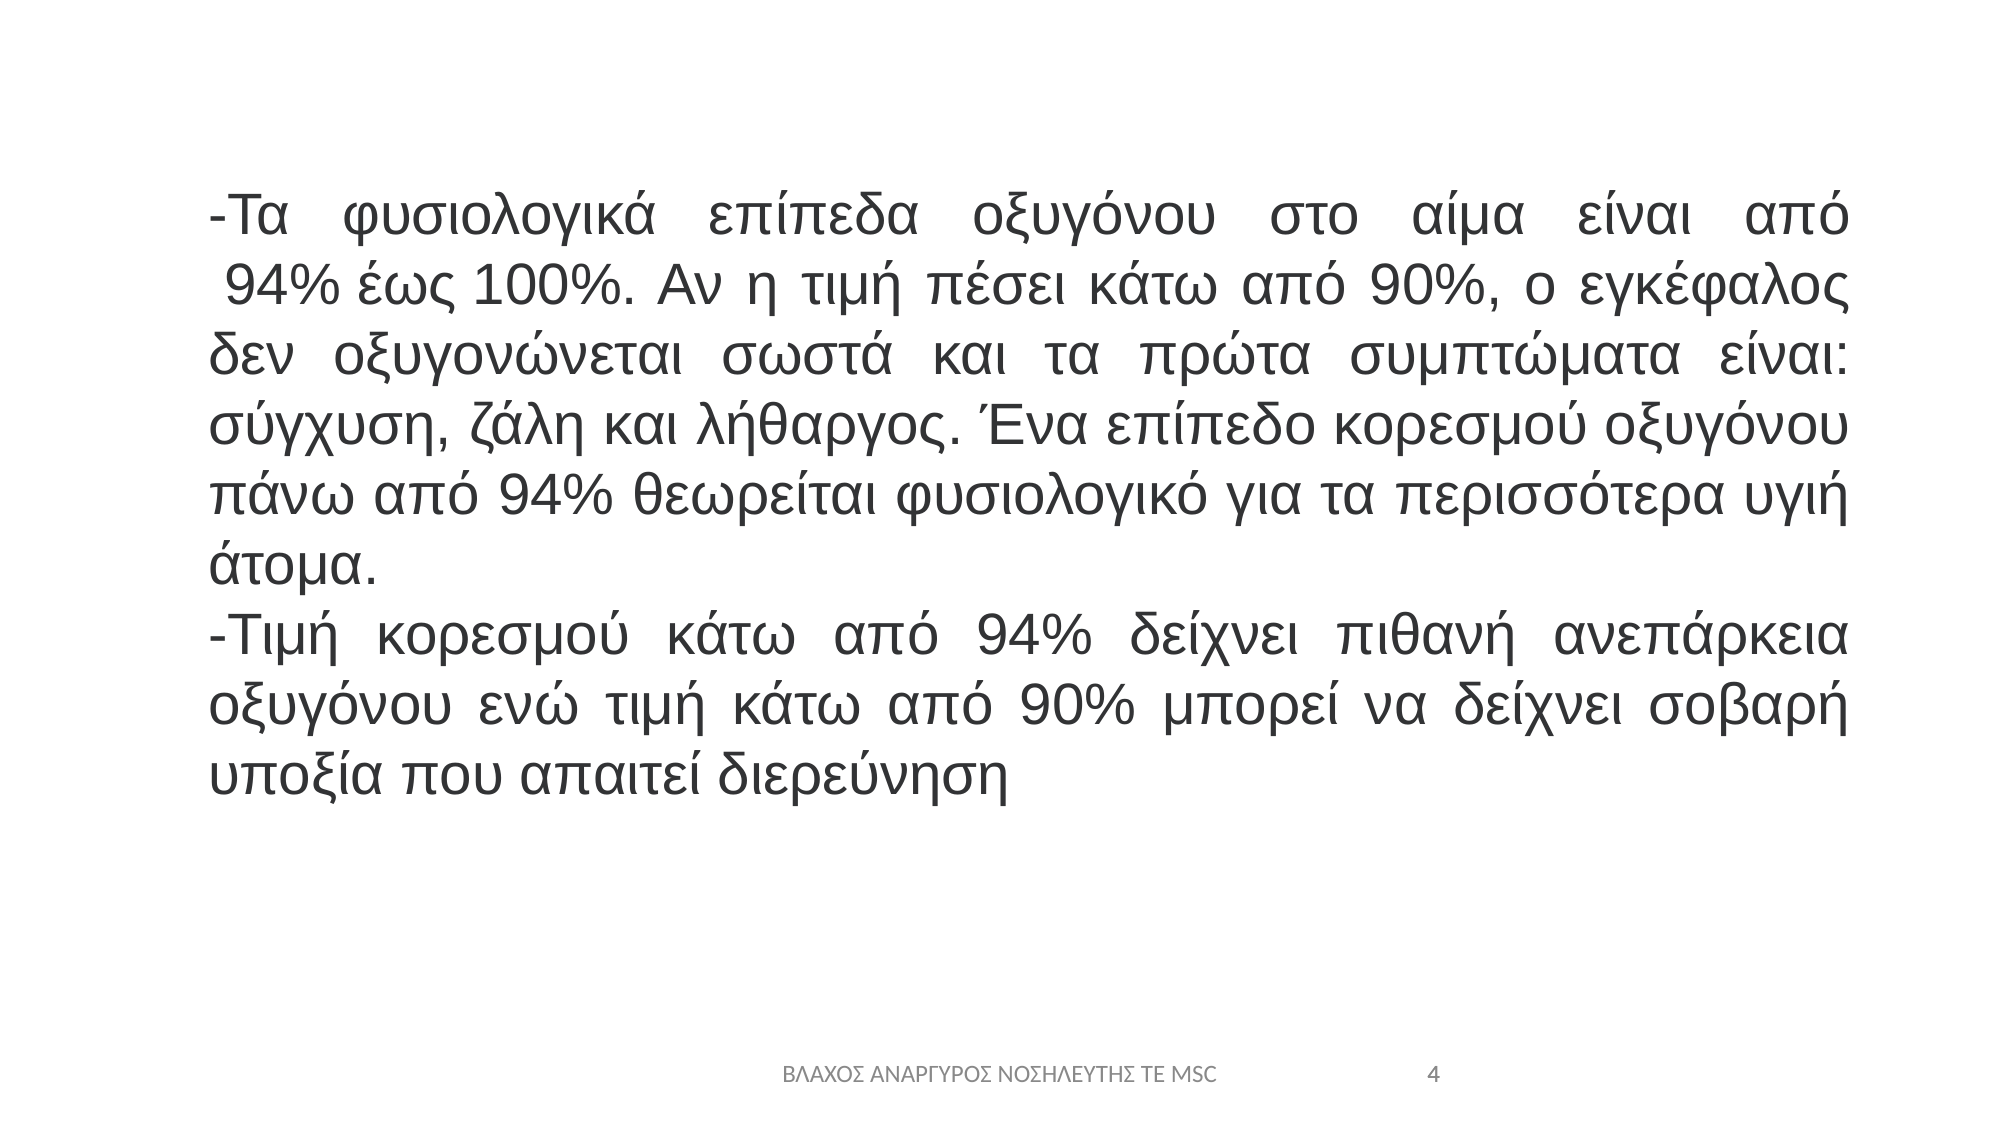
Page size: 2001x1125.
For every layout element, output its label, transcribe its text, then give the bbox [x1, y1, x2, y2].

text_box [1412, 1042, 1863, 1103]
text_box ΒΛΑΧΟΣ ΑΝΑΡΓΥΡΟΣ ΝΟΣΗΛΕΥΤΗΣ ΤΕ MSC [662, 1042, 1338, 1103]
text_box -Τα φυσιολογικά επίπεδα οξυγόνου στο αίμα είναι από 94% έως 100%. Αν η τιμή πέσει κάτω από 90%, ο εγκέφαλος δεν οξυγονώνεται σωστά και τα πρώτα συμπτώματα είναι: σύγχυση, ζάλη και λήθαργος. Ένα επίπεδο κορεσμού οξυγόνου πάνω από 94% θεωρείται φυσιολογικό για τα περισσότερα υγιή άτομα. -Τιμή κορεσμού κάτω από 94% δείχνει πιθανή ανεπάρκεια οξυγόνου ενώ τιμή κάτω από 90% μπορεί να δείχνει σοβαρή υποξία που απαιτεί διερεύνηση [193, 98, 1868, 867]
